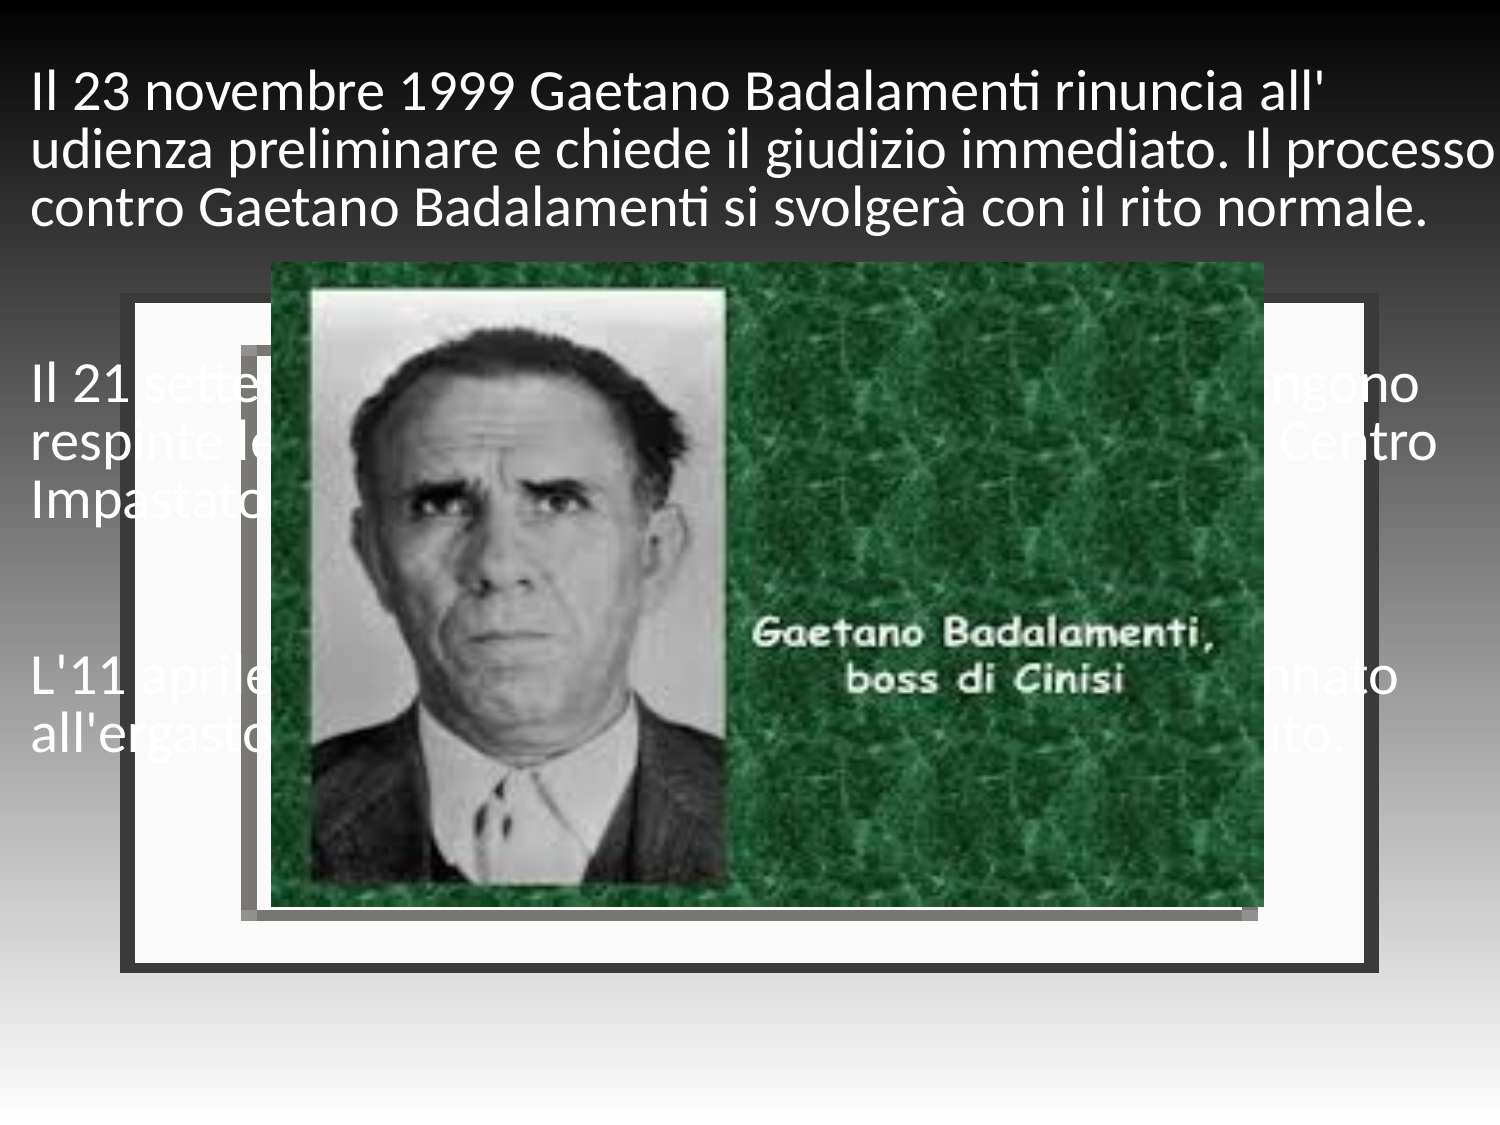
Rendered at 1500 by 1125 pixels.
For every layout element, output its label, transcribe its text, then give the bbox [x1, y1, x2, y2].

text_box Il 23 novembre 1999 Gaetano Badalamenti rinuncia all' udienza preliminare e chiede il giudizio immediato. Il processo contro Gaetano Badalamenti si svolgerà con il rito normale. Il 21 settembre, nel processo contro Badalamenti, vengono respinte le richieste di costituzione di parte civile del Centro Impastato. L'11 aprile 2002 Gaetano Badalamenti è stato condannato all'ergastolo. Badalamenti è successivamente deceduto. [16, 59, 1500, 1042]
picture [271, 262, 1264, 907]
